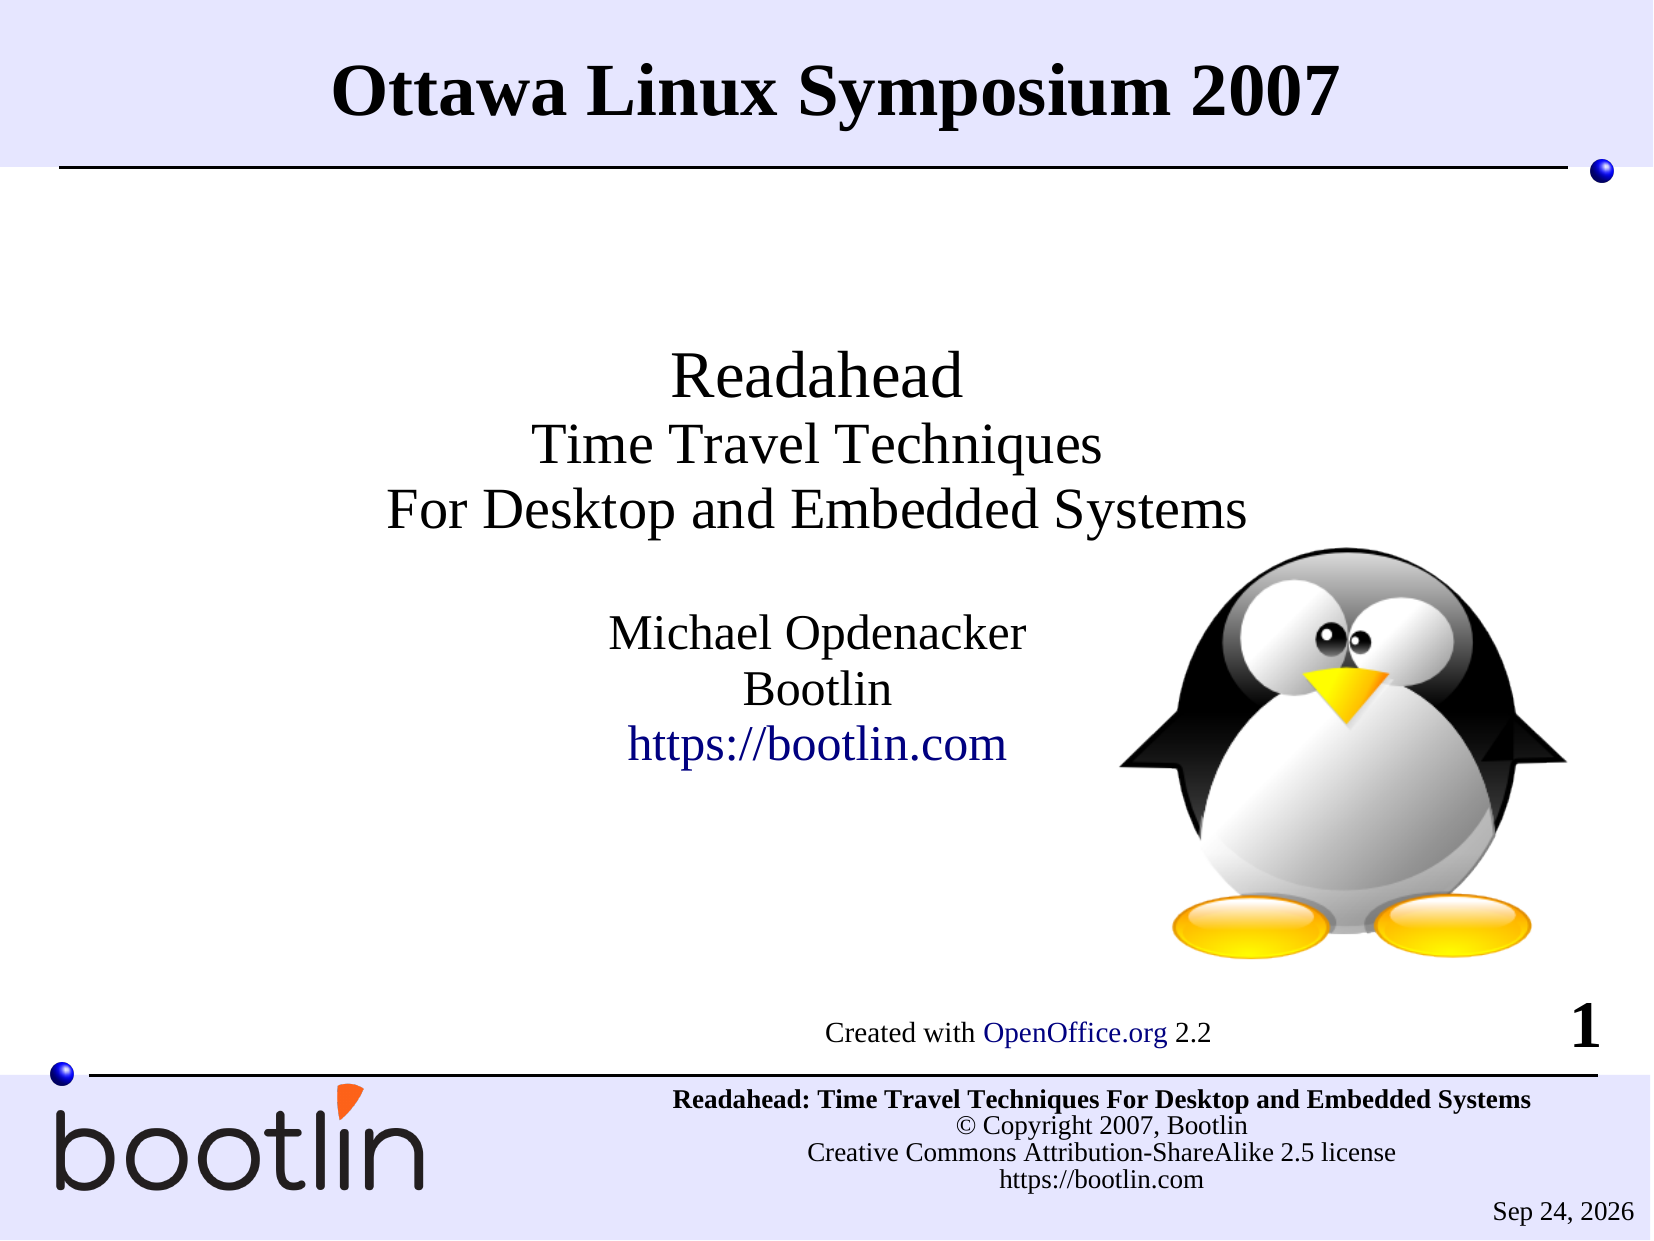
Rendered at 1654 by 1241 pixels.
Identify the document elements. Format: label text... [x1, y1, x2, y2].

picture [1112, 547, 1572, 961]
subtitle Readahead Time Travel Techniques For Desktop and Embedded Systems Michael Opdenacker Bootlin https://bootlin.com [111, 196, 1524, 913]
text_box Created with OpenOffice.org 2.2 [825, 1016, 1217, 1057]
title Ottawa Linux Symposium 2007 [33, 29, 1604, 153]
picture [17, 1060, 462, 1230]
